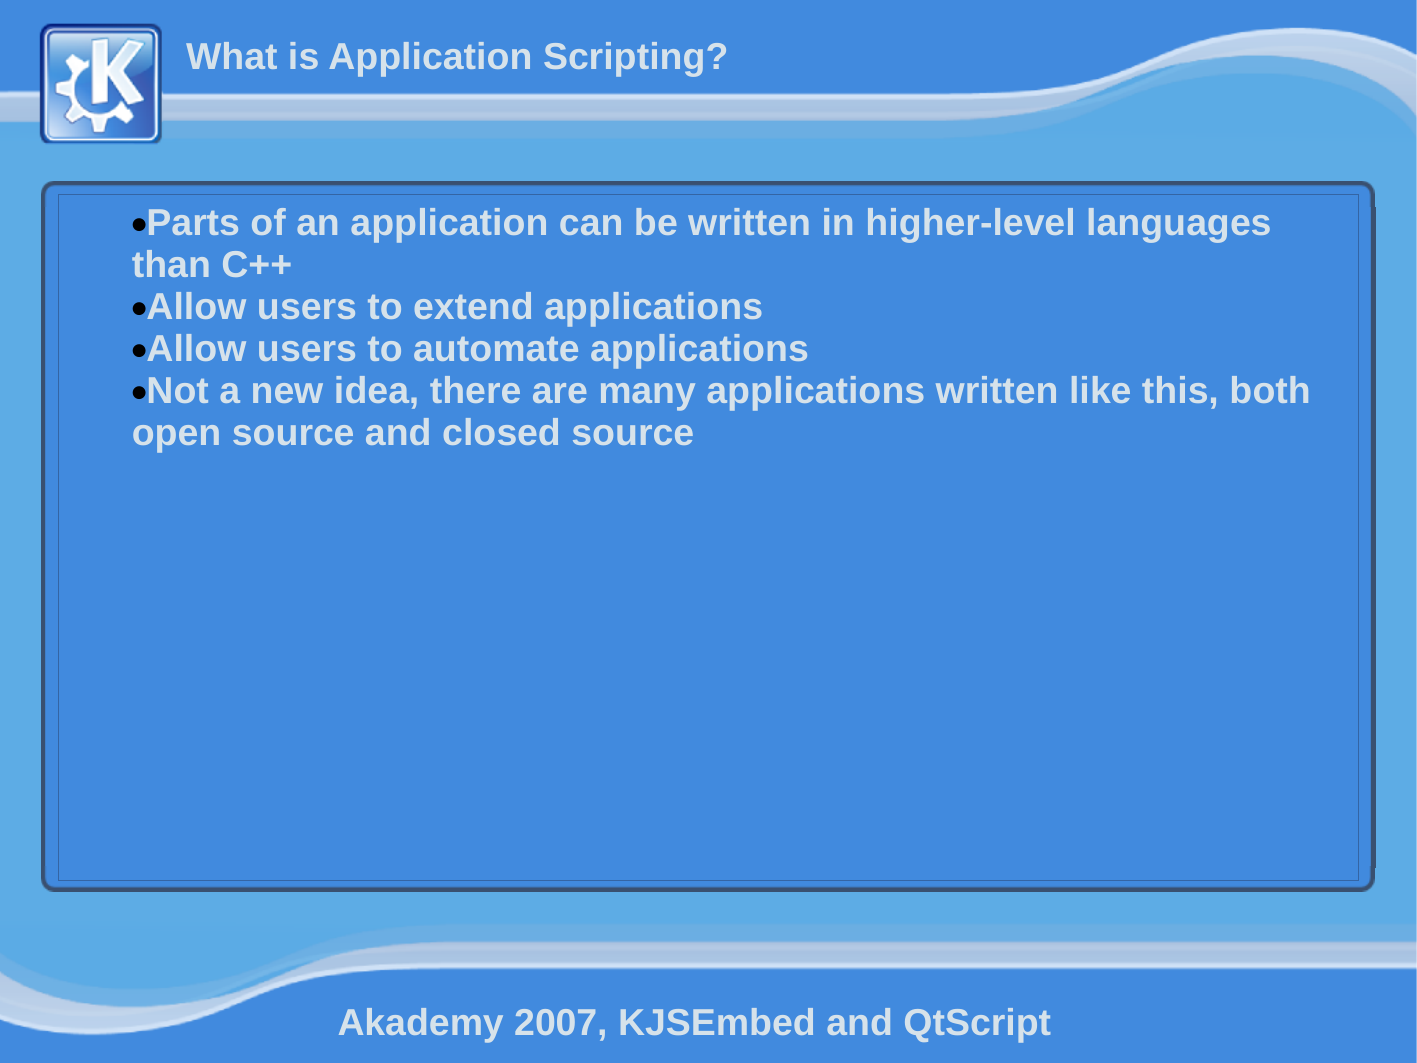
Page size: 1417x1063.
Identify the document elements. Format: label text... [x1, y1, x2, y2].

text_box What is Application Scripting? [171, 27, 1048, 105]
text_box Parts of an application can be written in higher-level languages than C++ Allow users to extend applications Allow users to automate applications Not a new idea, there are many applications written like this, both open source and closed source [58, 194, 1359, 881]
picture [0, 0, 1417, 1063]
